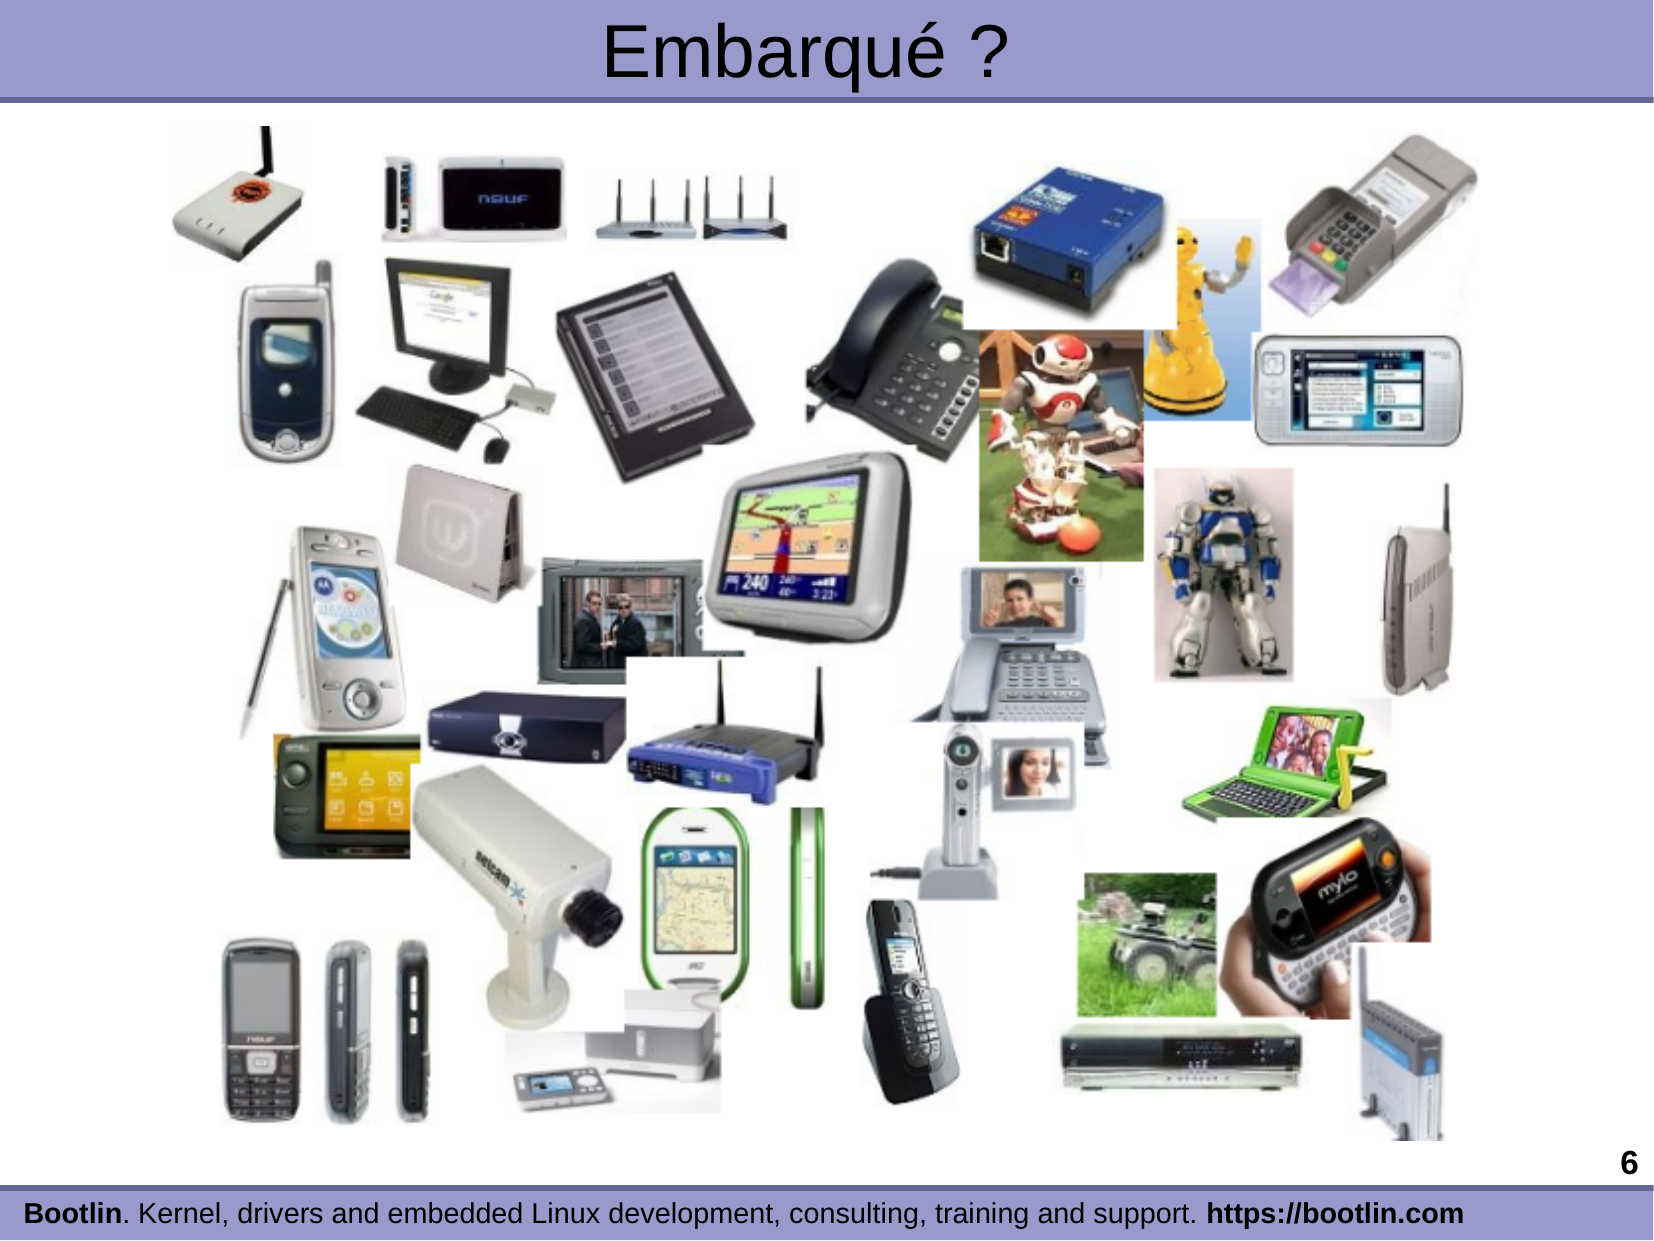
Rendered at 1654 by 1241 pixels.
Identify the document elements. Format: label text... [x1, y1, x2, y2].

picture [157, 126, 1515, 1142]
title Embarqué ? [60, 5, 1551, 97]
